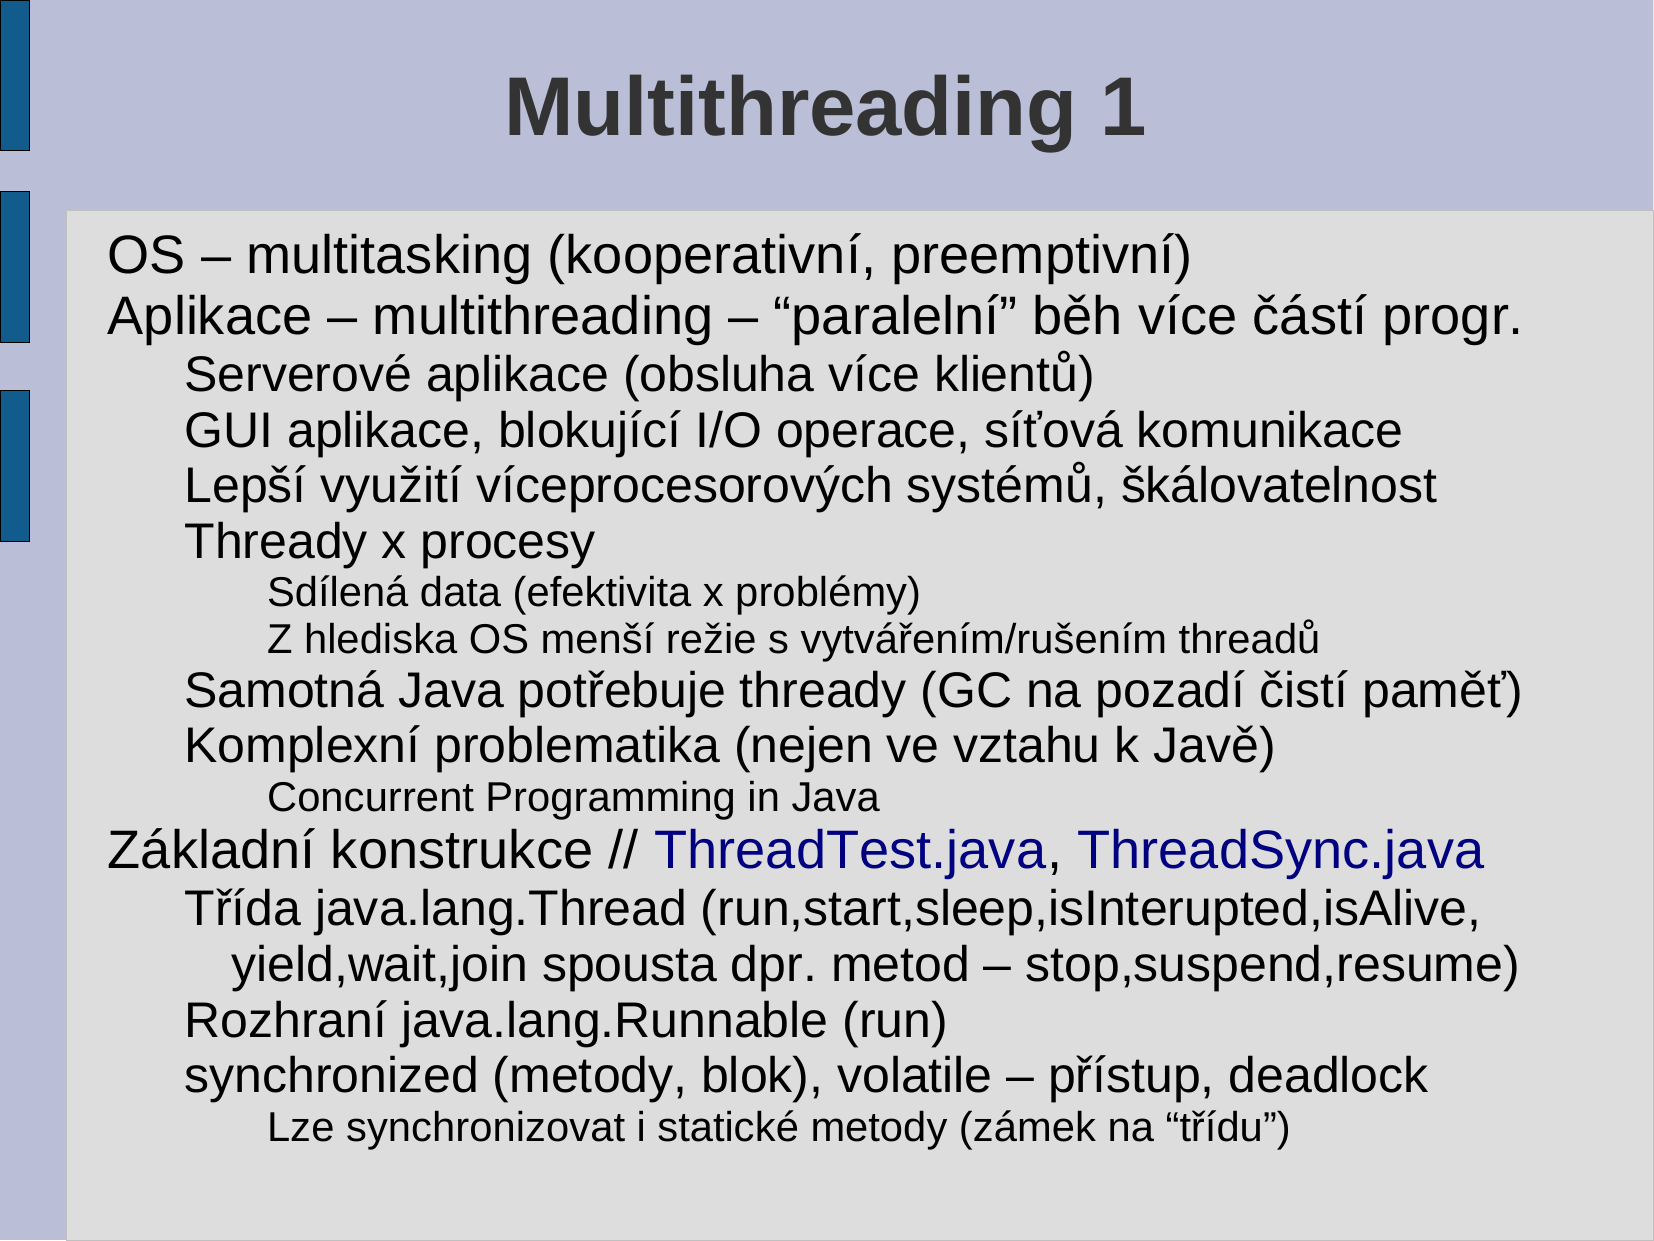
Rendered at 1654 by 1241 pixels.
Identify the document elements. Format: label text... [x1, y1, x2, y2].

chart [567, 553, 1078, 680]
title Multithreading 1 [120, 17, 1533, 196]
list OS – multitasking (kooperativní, preemptivní) Aplikace – multithreading – “paralelní” běh více částí progr. Serverové aplikace (obsluha více klientů) GUI aplikace, blokující I/O operace, síťová komunikace Lepší využití víceprocesorových systémů, škálovatelnost Thready x procesy Sdílená data (efektivita x problémy) Z hlediska OS menší režie s vytvářením/rušením threadů Samotná Java potřebuje thready (GC na pozadí čistí paměť) Komplexní problematika (nejen ve vztahu k Javě) Concurrent Programming in Java Základní konstrukce // ThreadTest.java, ThreadSync.java Třída java.lang.Thread (run,start,sleep,isInterupted,isAlive, yield,wait,join spousta dpr. metod – stop,suspend,resume) Rozhraní java.lang.Runnable (run) synchronized (metody, blok), volatile – přístup, deadlock Lze synchronizovat i statické metody (zámek na “třídu”) [90, 225, 1576, 1229]
